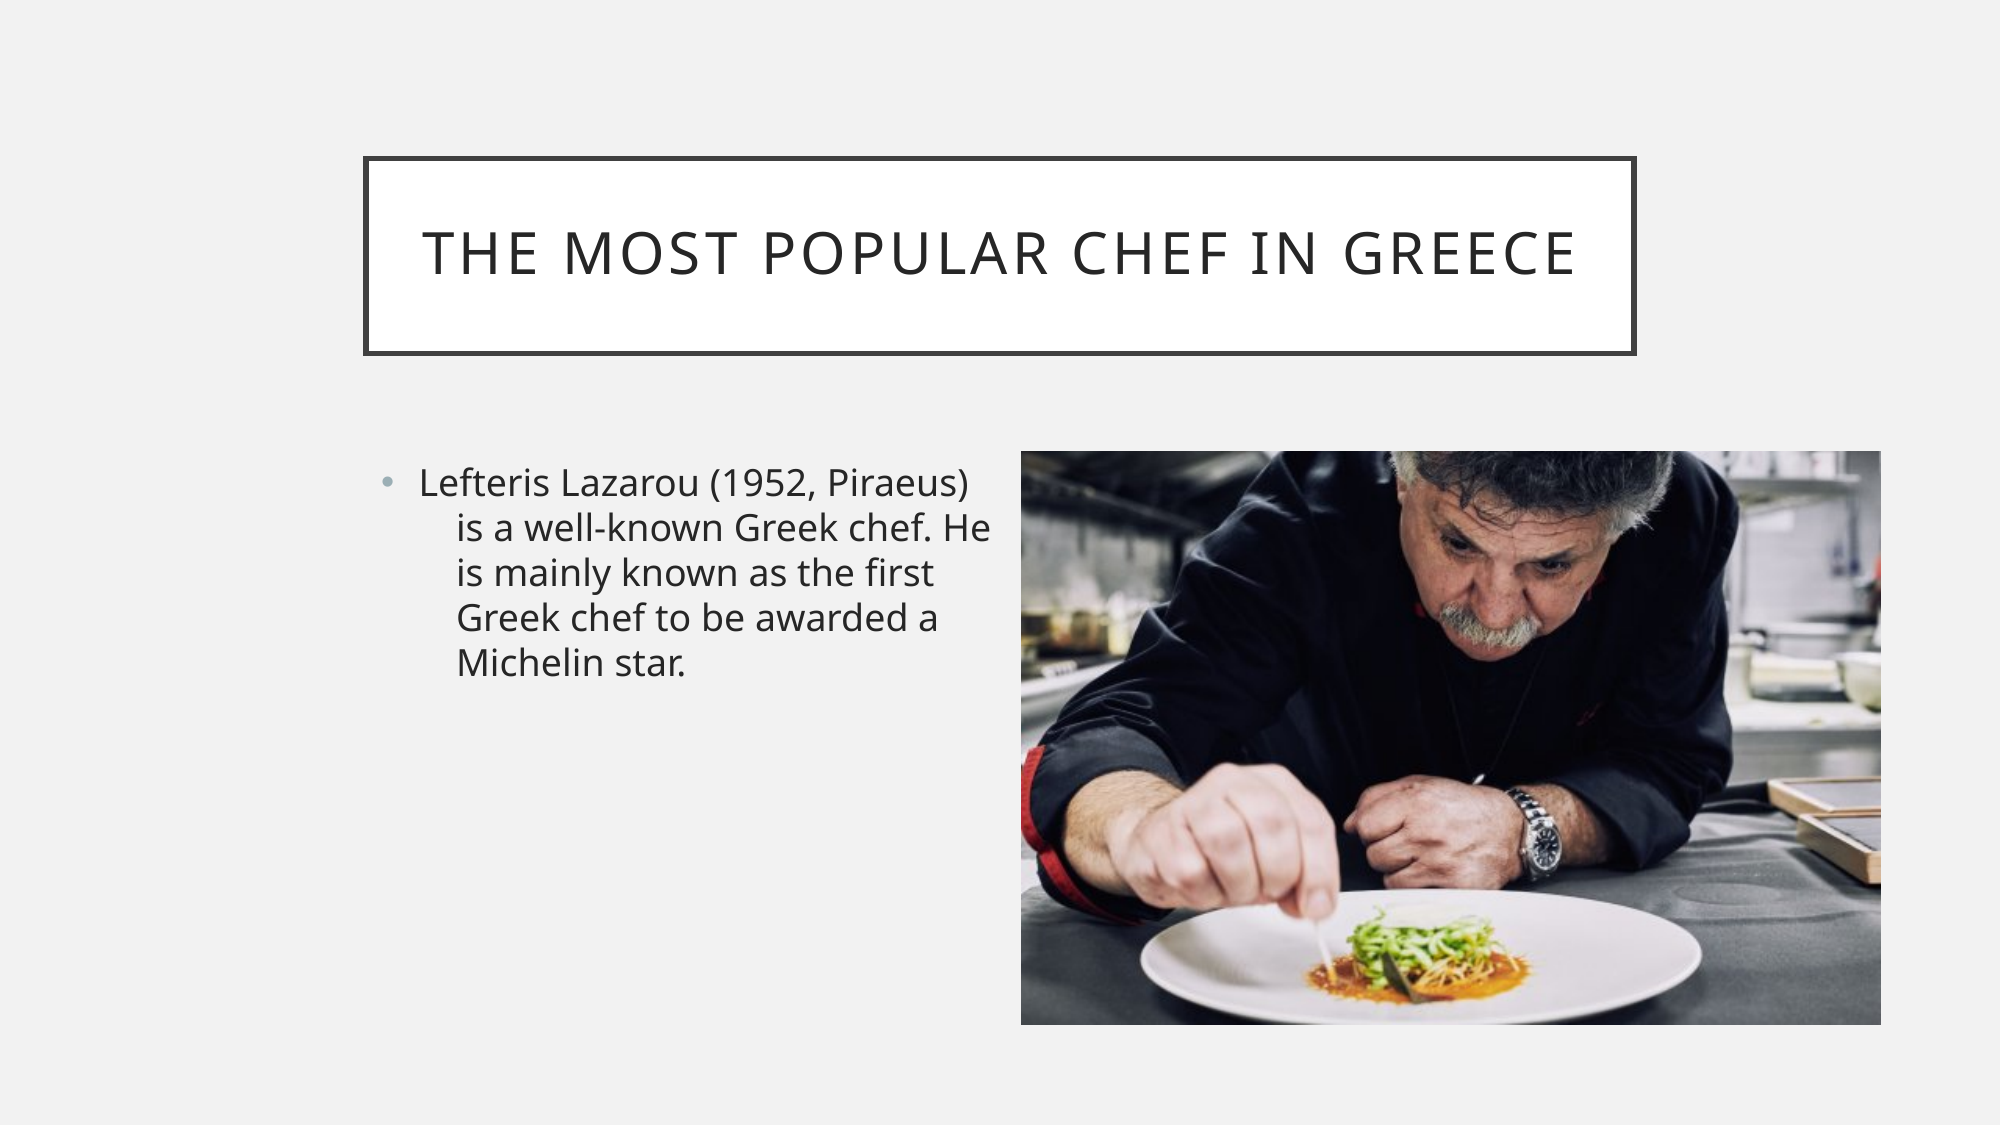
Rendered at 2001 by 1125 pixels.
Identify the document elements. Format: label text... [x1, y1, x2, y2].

picture [1021, 451, 1881, 1025]
title THE MOST POPULAR cHEF IN GREECE [366, 158, 1634, 354]
list Lefteris Lazarou (1952, Piraeus) is a well-known Greek chef. He is mainly known as the first Greek chef to be awarded a Michelin star. [366, 451, 1021, 942]
